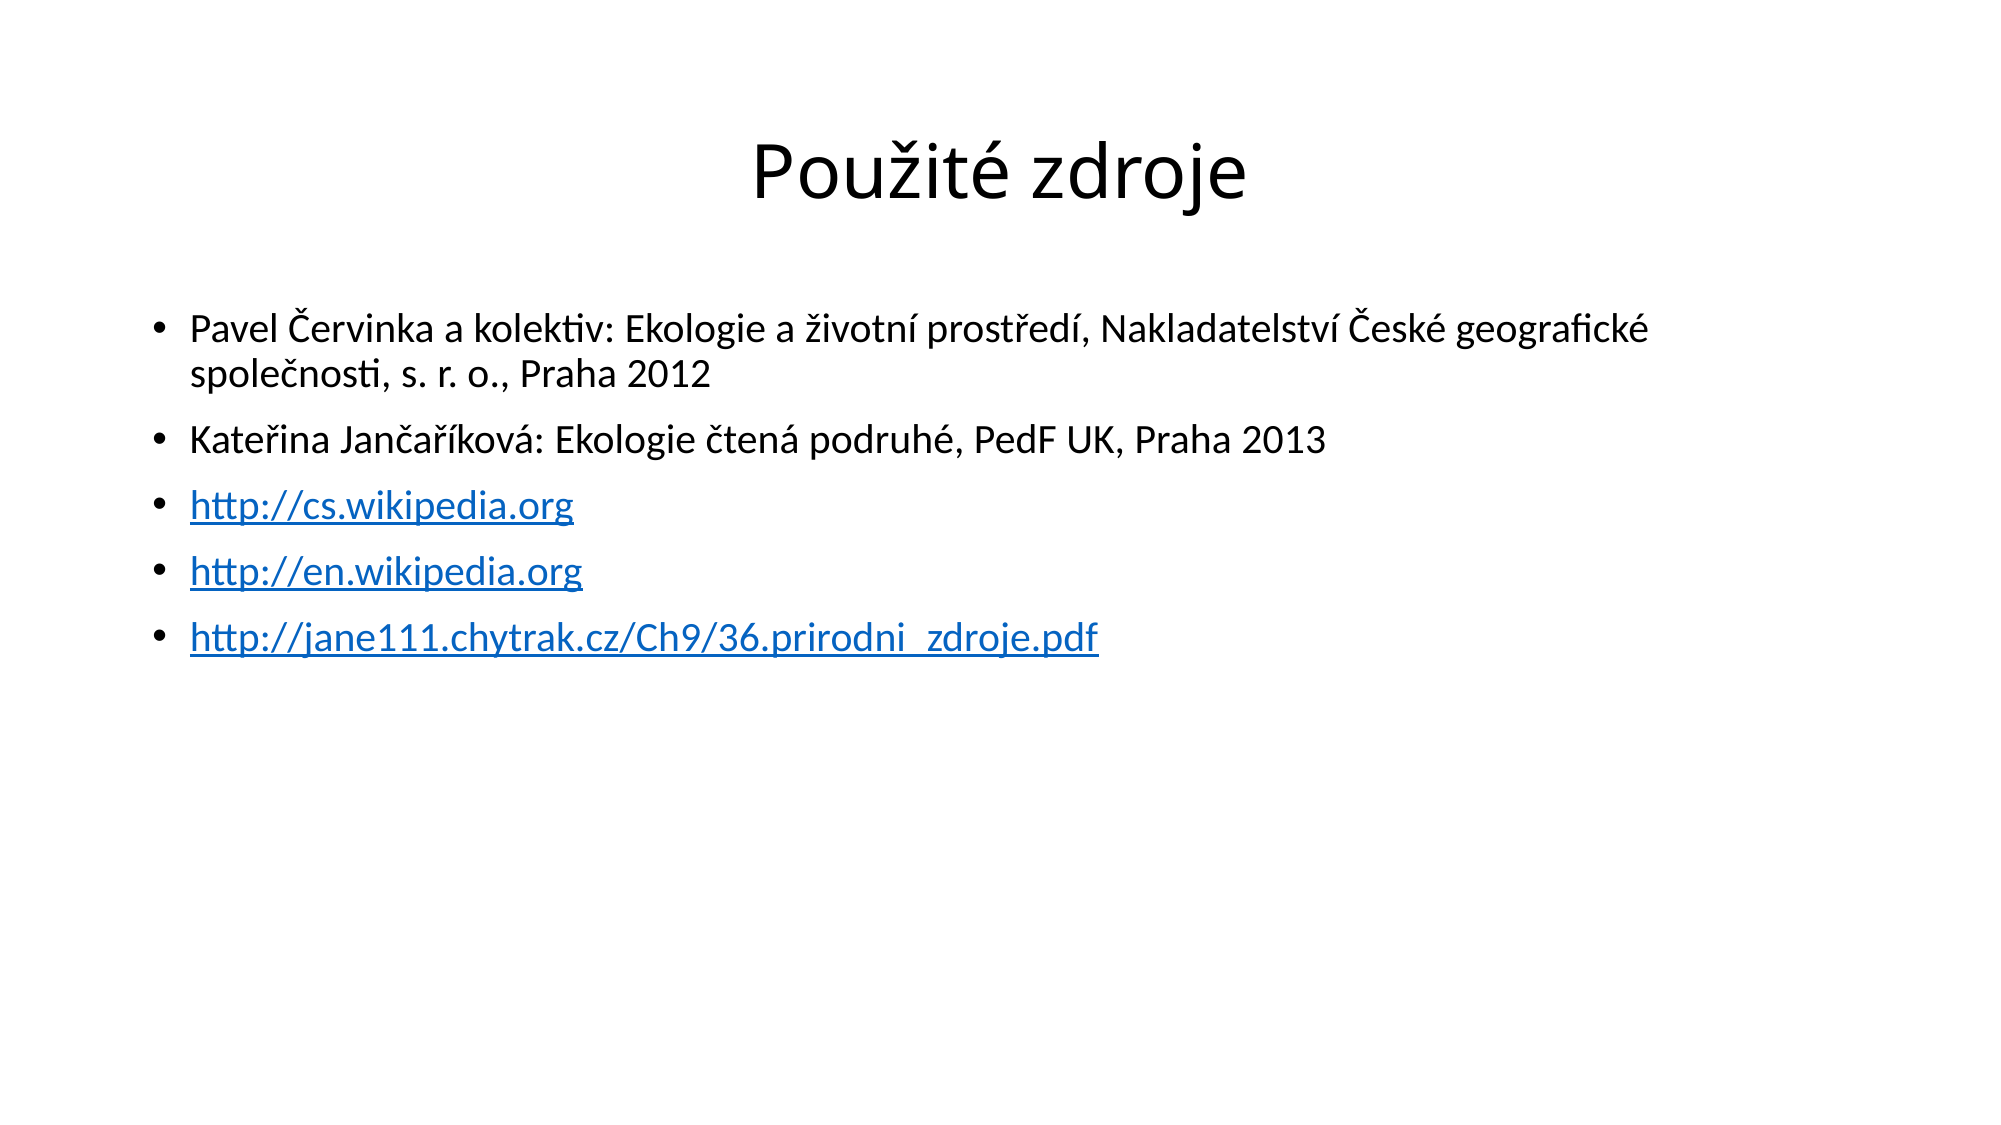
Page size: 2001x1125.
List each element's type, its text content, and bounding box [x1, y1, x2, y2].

list Pavel Červinka a kolektiv: Ekologie a životní prostředí, Nakladatelství České geografické společnosti, s. r. o., Praha 2012 Kateřina Jančaříková: Ekologie čtená podruhé, PedF UK, Praha 2013 http://cs.wikipedia.org http://en.wikipedia.org http://jane111.chytrak.cz/Ch9/36.prirodni_zdroje.pdf [137, 299, 1863, 1014]
title Použité zdroje [137, 59, 1863, 278]
